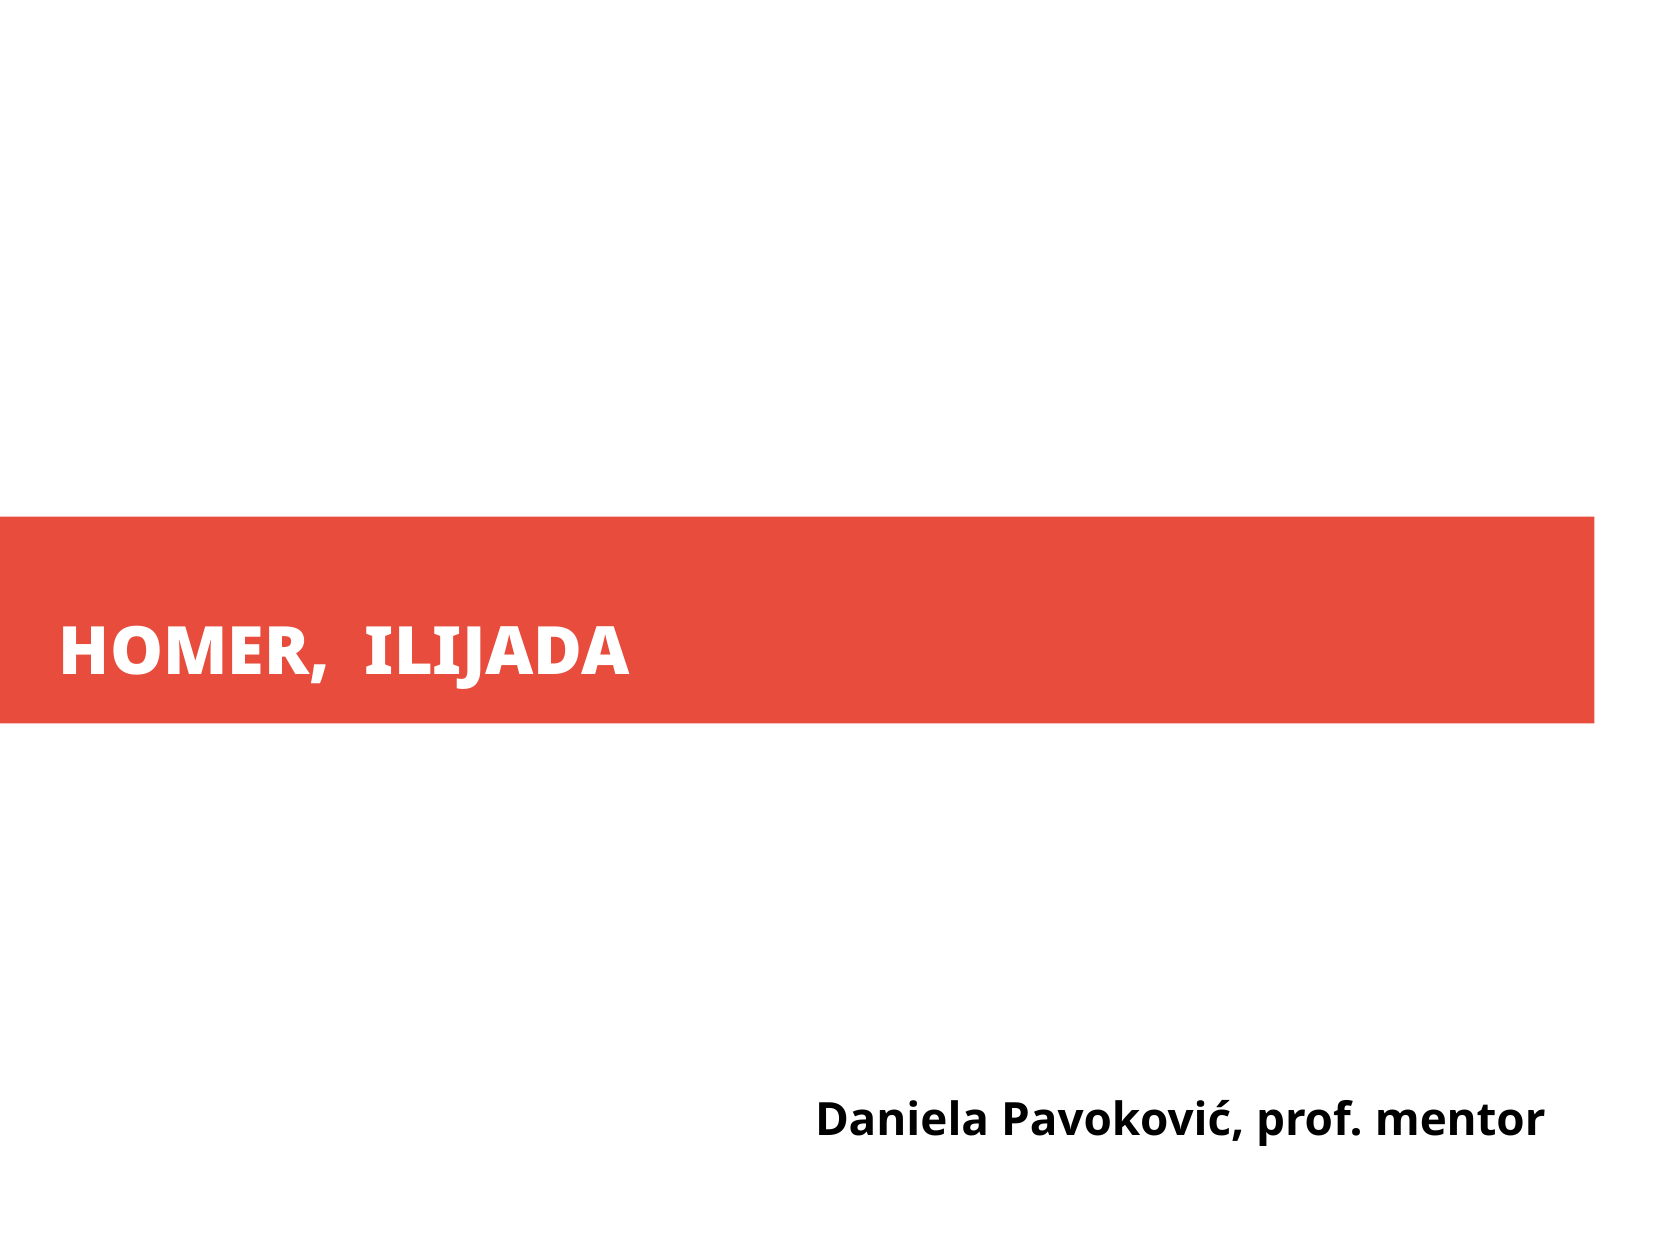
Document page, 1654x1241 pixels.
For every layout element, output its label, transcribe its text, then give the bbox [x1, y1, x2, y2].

subtitle Daniela Pavoković, prof. mentor [814, 1086, 1625, 1158]
title HOMER, ILIJADA [59, 546, 1595, 694]
